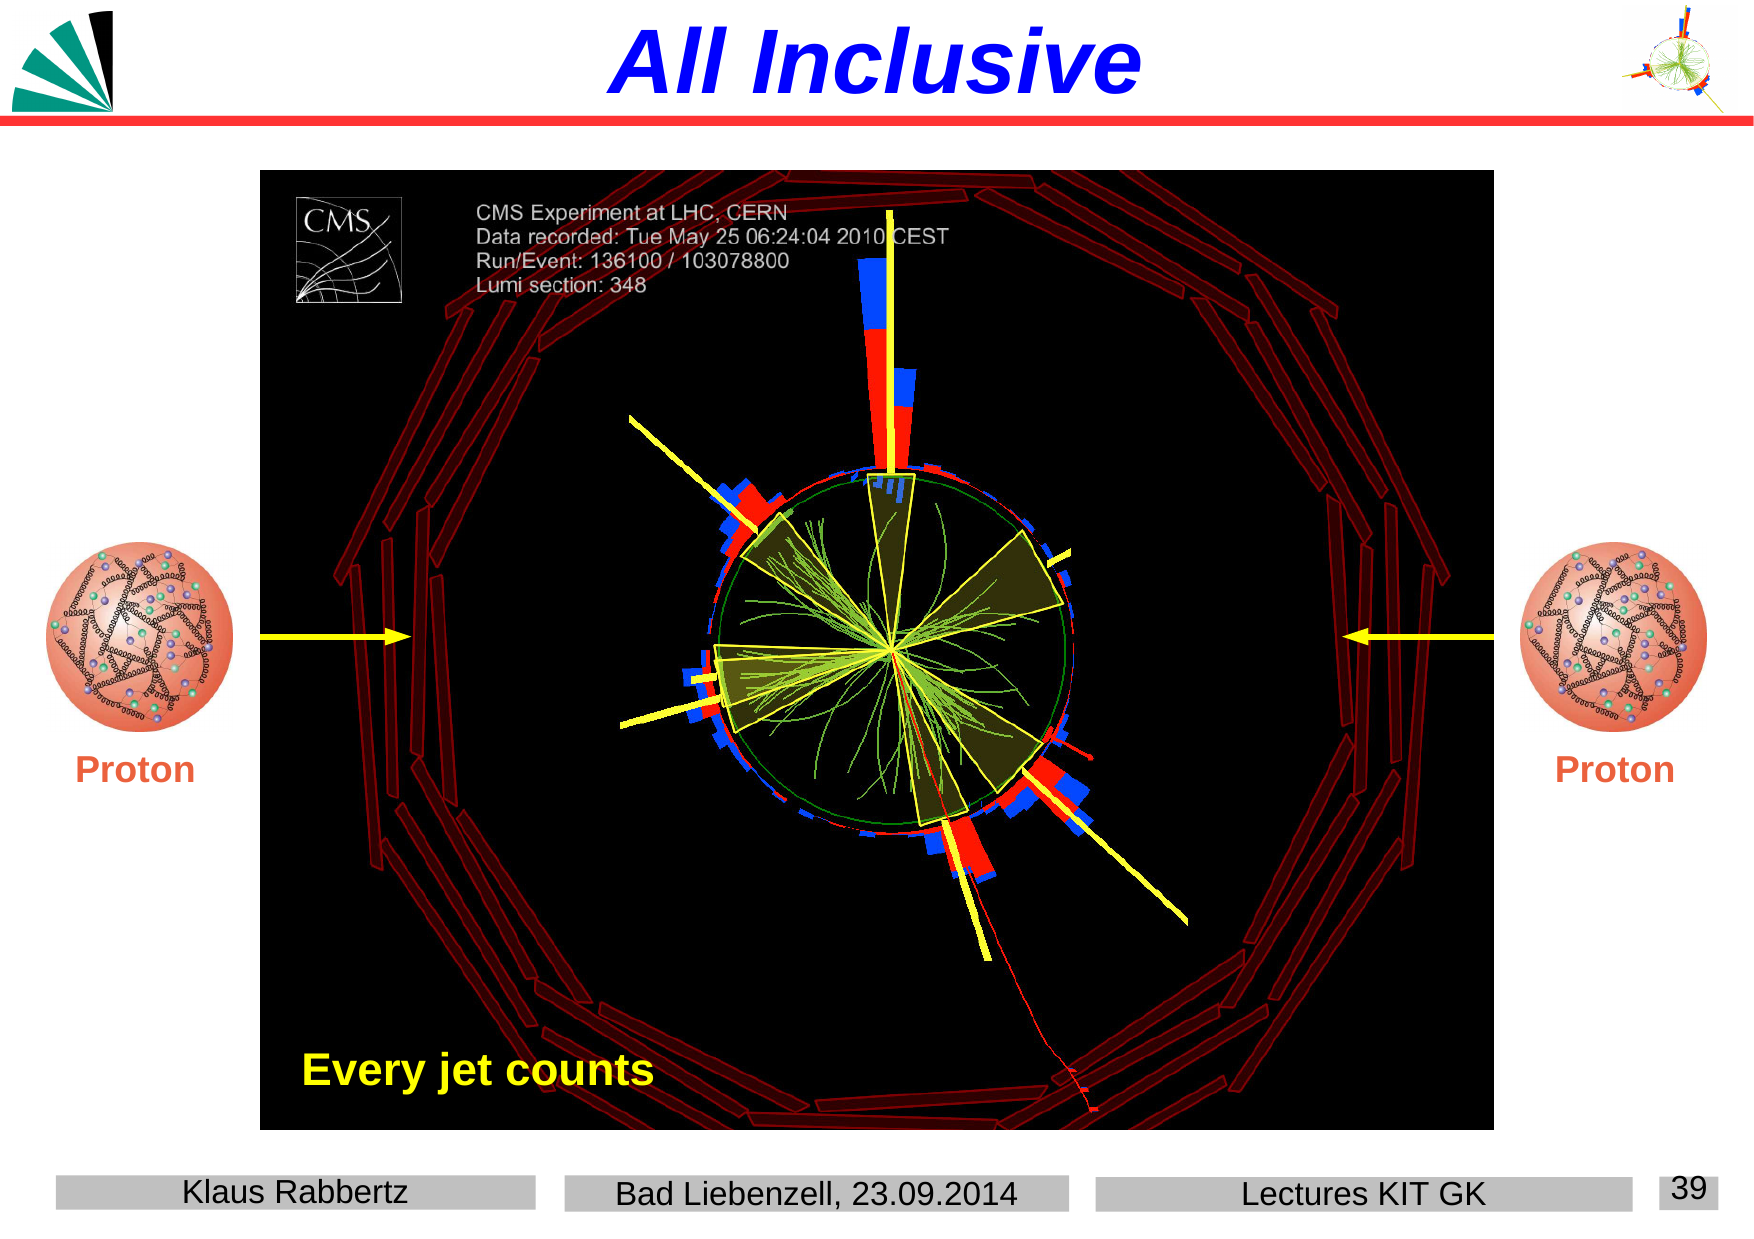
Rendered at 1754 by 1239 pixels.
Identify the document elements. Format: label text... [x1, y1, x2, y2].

text_box Proton [1543, 743, 1688, 805]
text_box Every jet counts [289, 1037, 667, 1101]
picture [1622, 5, 1738, 113]
picture [46, 542, 233, 732]
title All Inclusive [153, 5, 1600, 119]
text_box Proton [63, 743, 208, 805]
picture [12, 11, 113, 113]
picture [1520, 542, 1707, 732]
picture [260, 170, 1494, 1130]
